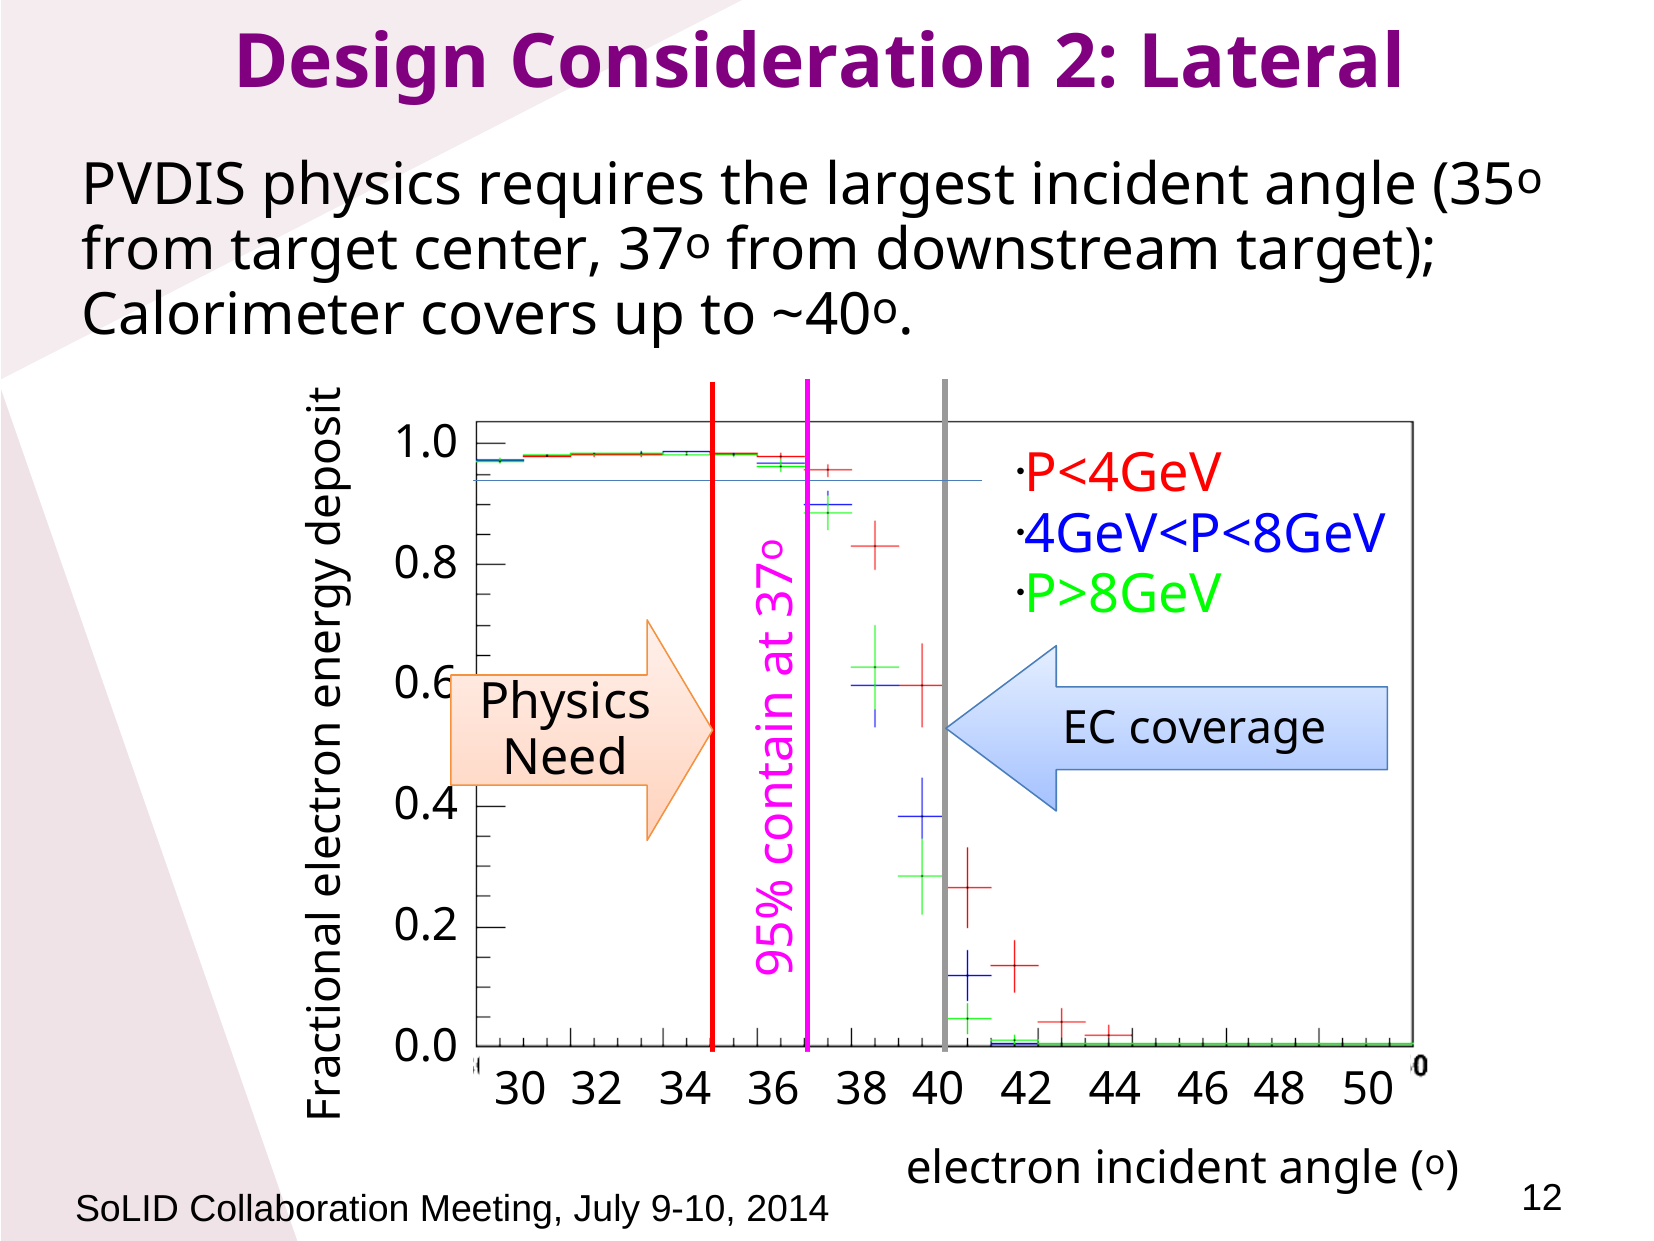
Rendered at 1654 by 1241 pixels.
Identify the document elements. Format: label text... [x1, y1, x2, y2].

picture [810, 398, 942, 480]
picture [810, 481, 942, 1051]
picture [412, 737, 710, 1111]
list PVDIS physics requires the largest incident angle (35o from target center, 37o from downstream target); Calorimeter covers up to ~40o. [67, 145, 1613, 356]
picture [474, 398, 710, 480]
picture [948, 398, 1485, 1111]
text_box Physics Need [450, 619, 713, 841]
text_box 30 32 34 36 38 40 42 44 46 48 50 [479, 1051, 1411, 1122]
text_box Fractional electron energy deposit [291, 372, 358, 1138]
picture [715, 398, 805, 480]
text_box 1.0 0.8 0.6 0.4 0.2 0.0 [378, 398, 474, 1079]
text_box 95% contain at 37o [740, 524, 811, 993]
text_box P<4GeV 4GeV<P<8GeV P>8GeV [1001, 436, 1402, 633]
text_box EC coverage [945, 645, 1388, 811]
text_box electron incident angle (o) [891, 1129, 1528, 1200]
picture [715, 481, 805, 1051]
picture [474, 481, 710, 724]
title Design Consideration 2: Lateral [68, 13, 1571, 152]
